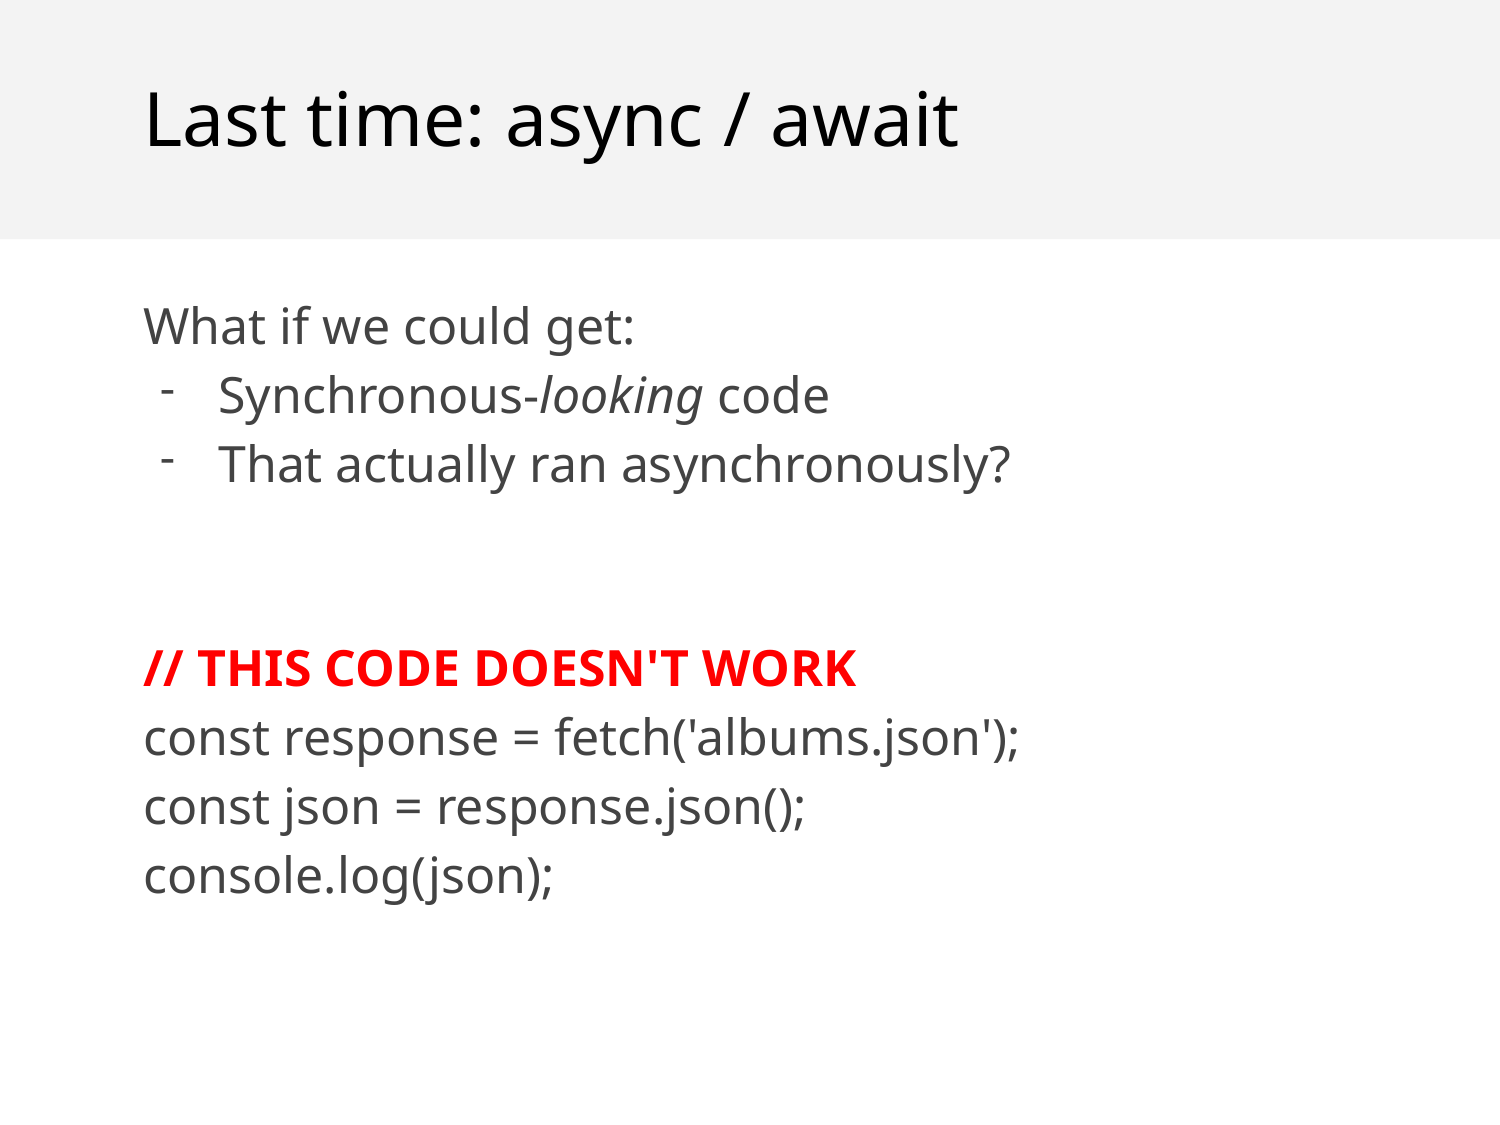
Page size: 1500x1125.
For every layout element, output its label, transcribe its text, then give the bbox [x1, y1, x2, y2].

title Last time: async / await [128, 56, 1372, 183]
list What if we could get: Synchronous-looking code That actually ran asynchronously? [128, 270, 1372, 512]
text_box // THIS CODE DOESN'T WORK const response = fetch('albums.json'); const json = response.json(); console.log(json); [128, 612, 1294, 950]
